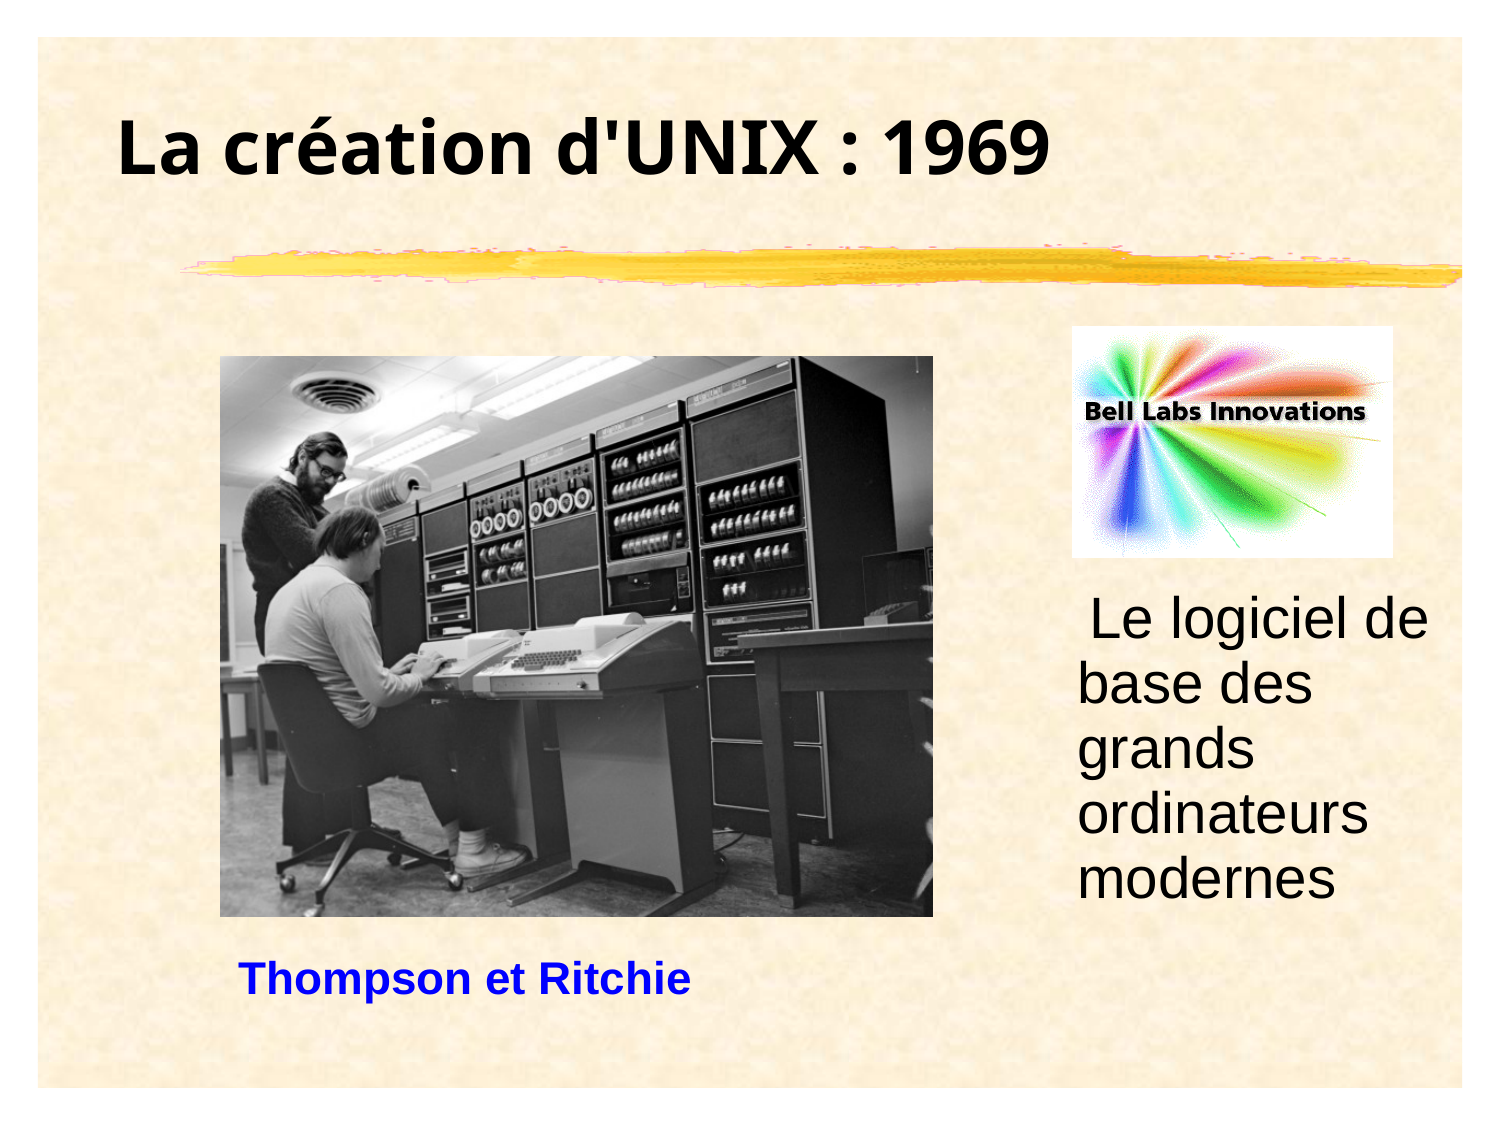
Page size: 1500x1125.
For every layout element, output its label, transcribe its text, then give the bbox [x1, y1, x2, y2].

picture [37, 37, 1463, 1088]
title La création d'UNIX : 1969 [101, 31, 1312, 260]
text_box Thompson et Ritchie [226, 952, 760, 1004]
text_box Le logiciel de base des grands ordinateurs modernes [1062, 578, 1453, 957]
